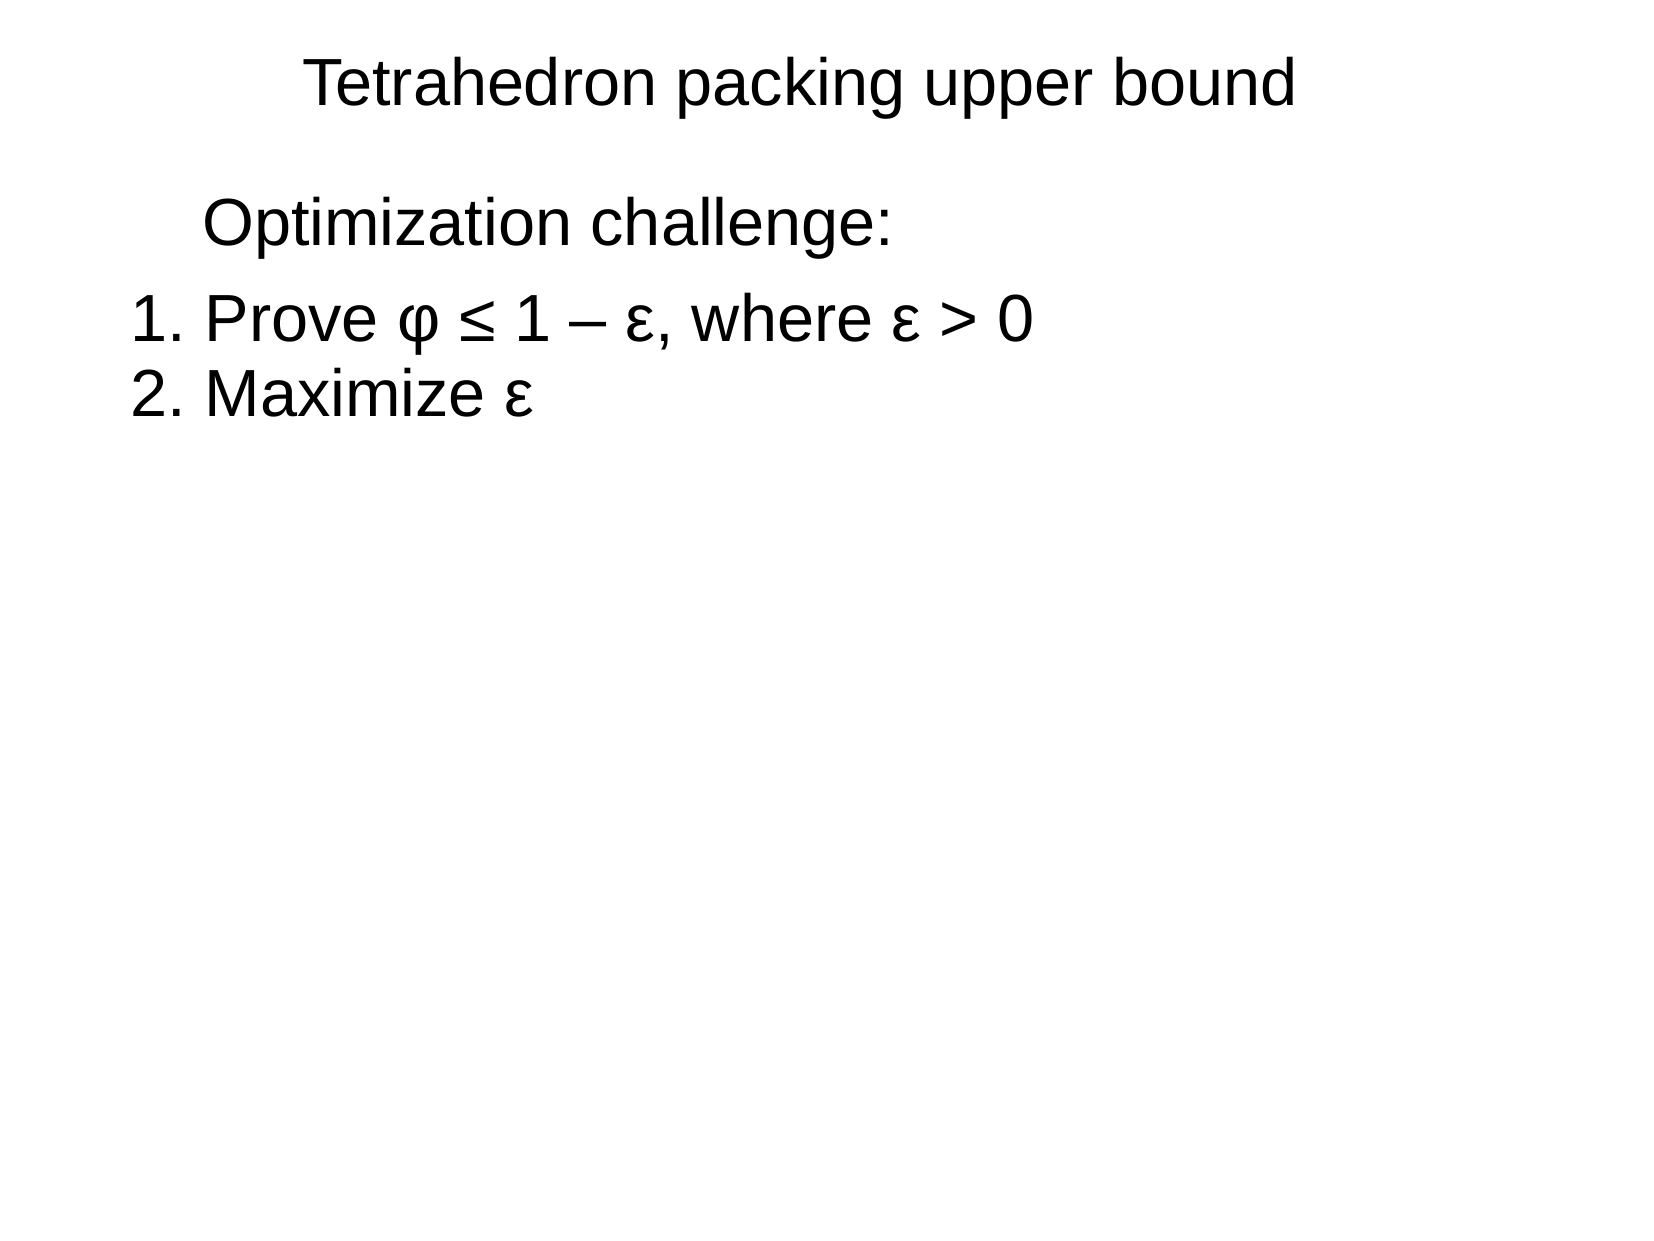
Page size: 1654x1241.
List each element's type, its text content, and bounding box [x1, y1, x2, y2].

text_box Tetrahedron packing upper bound [287, 37, 1372, 128]
text_box 1. Prove φ ≤ 1 – ε, where ε > 0 2. Maximize ε [116, 273, 1601, 439]
text_box Optimization challenge: [187, 177, 976, 268]
